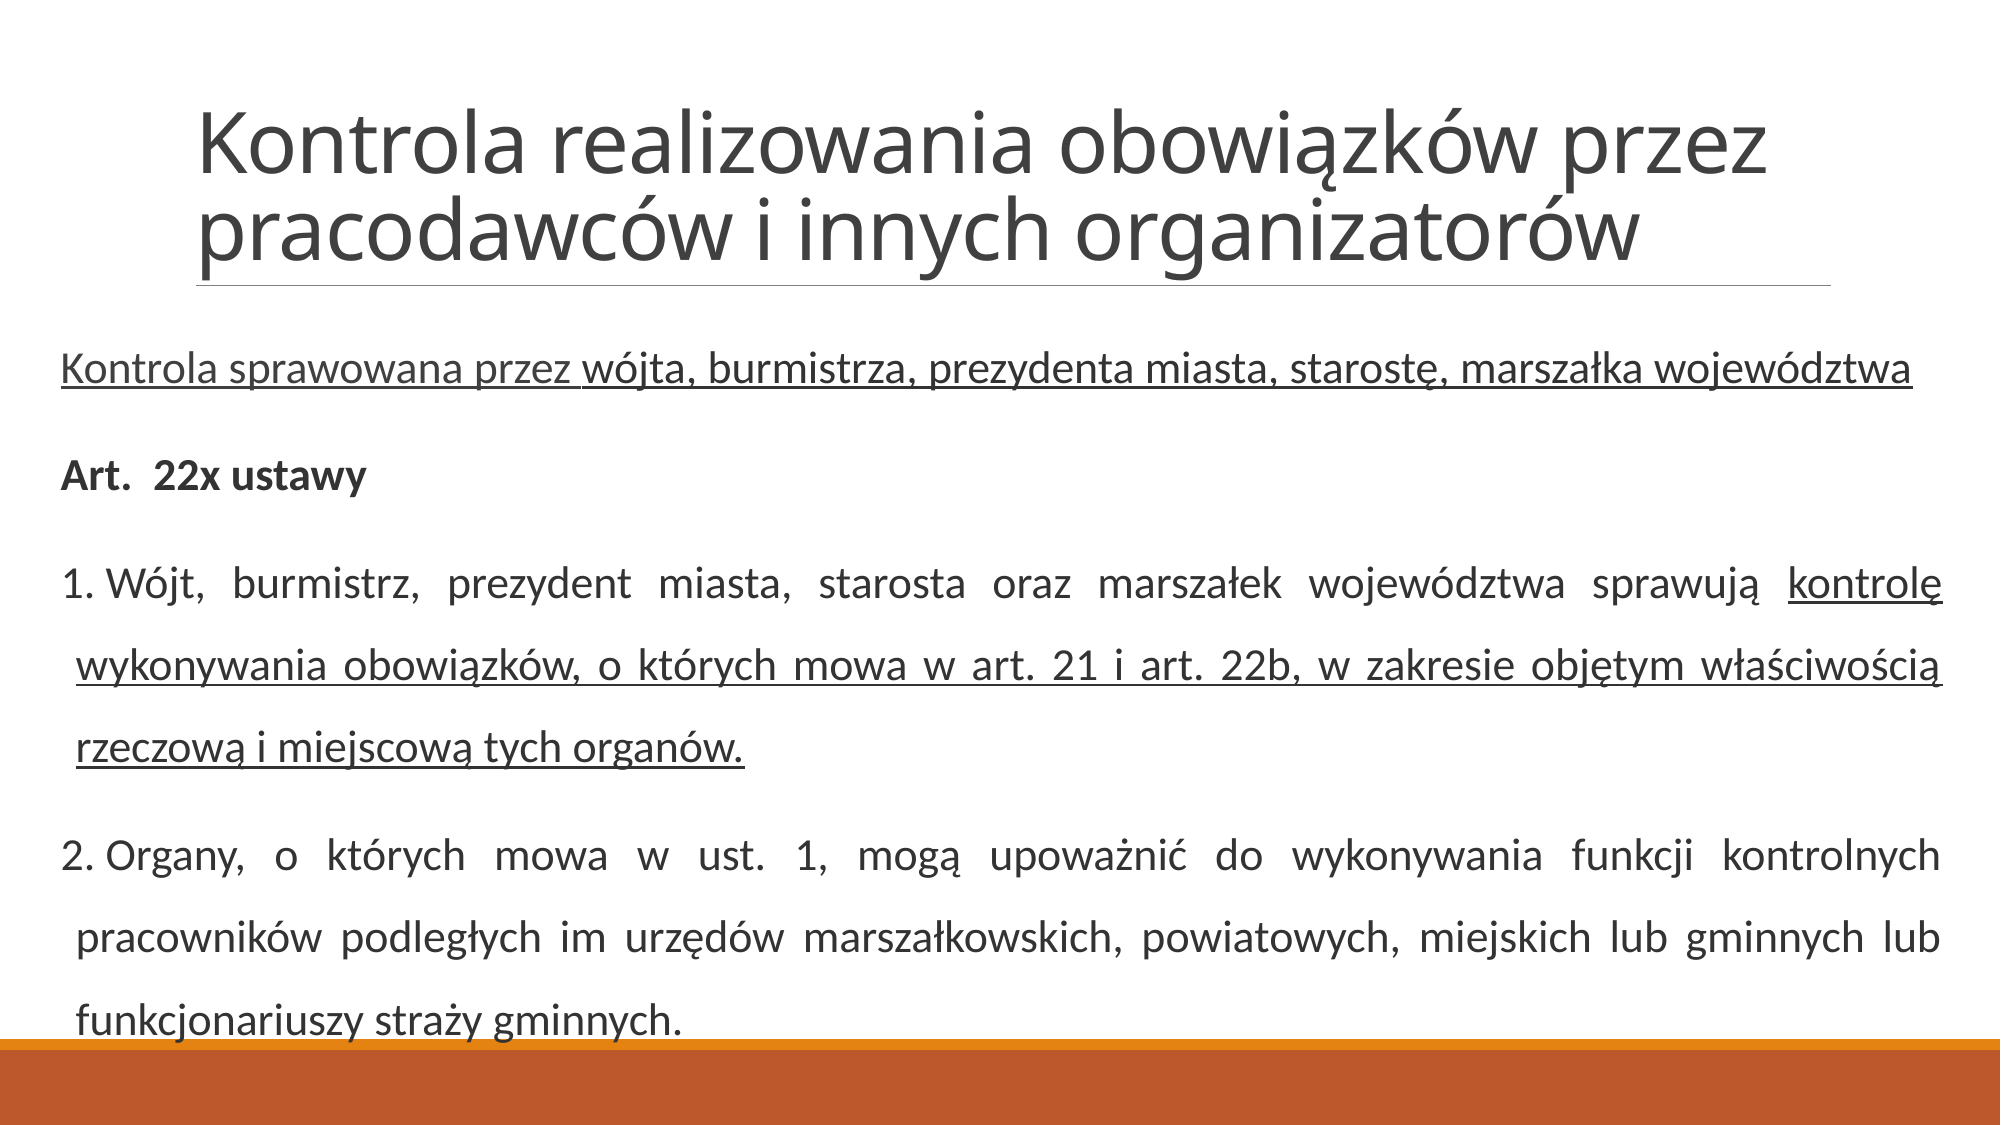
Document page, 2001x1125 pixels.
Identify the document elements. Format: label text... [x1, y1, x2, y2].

title Kontrola realizowania obowiązków przez pracodawców i innych organizatorów [180, 47, 1831, 286]
list Kontrola sprawowana przez wójta, burmistrza, prezydenta miasta, starostę, marszałka województwa Art. 22x ustawy 1. Wójt, burmistrz, prezydent miasta, starosta oraz marszałek województwa sprawują kontrolę wykonywania obowiązków, o których mowa w art. 21 i art. 22b, w zakresie objętym właściwością rzeczową i miejscową tych organów. 2. Organy, o których mowa w ust. 1, mogą upoważnić do wykonywania funkcji kontrolnych pracowników podległych im urzędów marszałkowskich, powiatowych, miejskich lub gminnych lub funkcjonariuszy straży gminnych. [45, 302, 1947, 1078]
